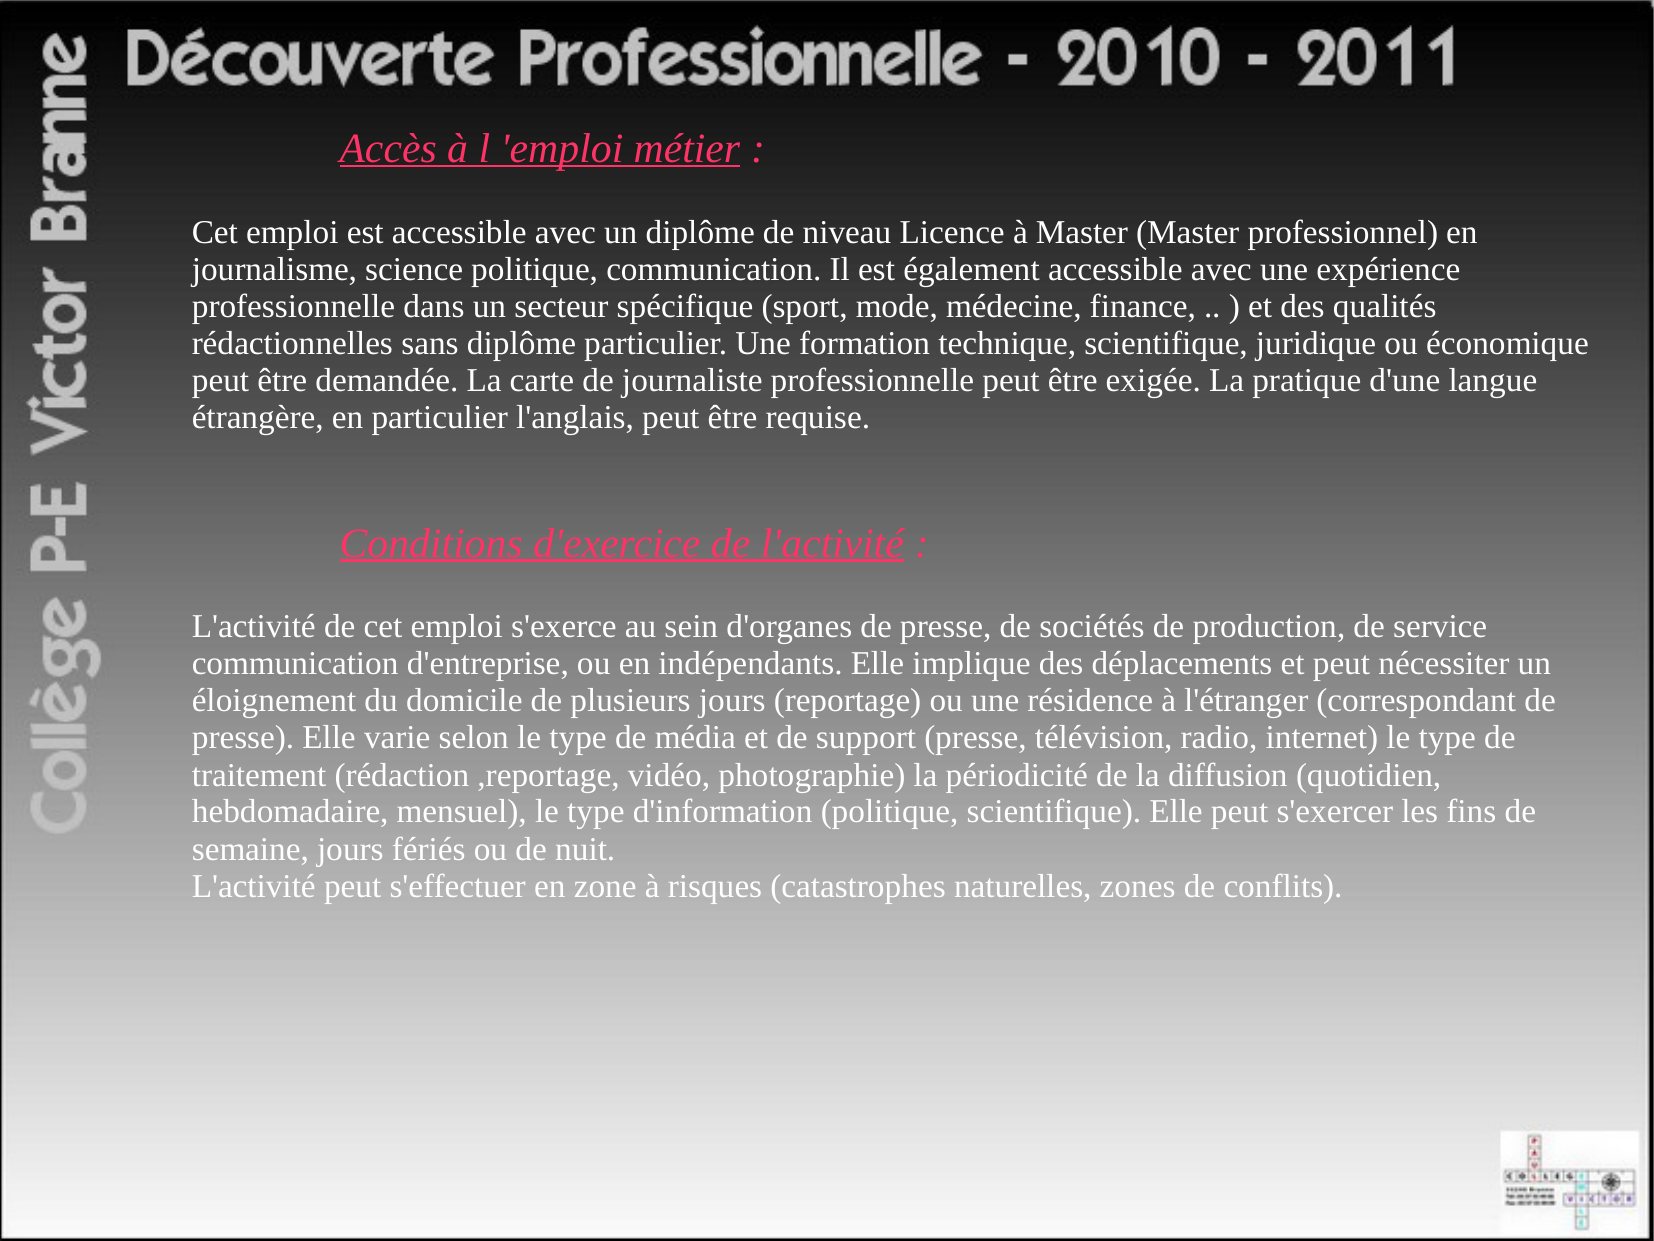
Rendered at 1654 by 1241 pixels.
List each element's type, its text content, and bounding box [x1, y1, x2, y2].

picture [0, 0, 1654, 1241]
text_box Accès à l 'emploi métier : Cet emploi est accessible avec un diplôme de niveau Licence à Master (Master professionnel) en journalisme, science politique, communication. Il est également accessible avec une expérience professionnelle dans un secteur spécifique (sport, mode, médecine, finance, .. ) et des qualités rédactionnelles sans diplôme particulier. Une formation technique, scientifique, juridique ou économique peut être demandée. La carte de journaliste professionnelle peut être exigée. La pratique d'une langue étrangère, en particulier l'anglais, peut être requise. Conditions d'exercice de l'activité : L'activité de cet emploi s'exerce au sein d'organes de presse, de sociétés de production, de service communication d'entreprise, ou en indépendants. Elle implique des déplacements et peut nécessiter un éloignement du domicile de plusieurs jours (reportage) ou une résidence à l'étranger (correspondant de presse). Elle varie selon le type de média et de support (presse, télévision, radio, internet) le type de traitement (rédaction ,reportage, vidéo, photographie) la périodicité de la diffusion (quotidien, hebdomadaire, mensuel), le type d'information (politique, scientifique). Elle peut s'exercer les fins de semaine, jours fériés ou de nuit. L'activité peut s'effectuer en zone à risques (catastrophes naturelles, zones de conflits). [177, 118, 1625, 926]
